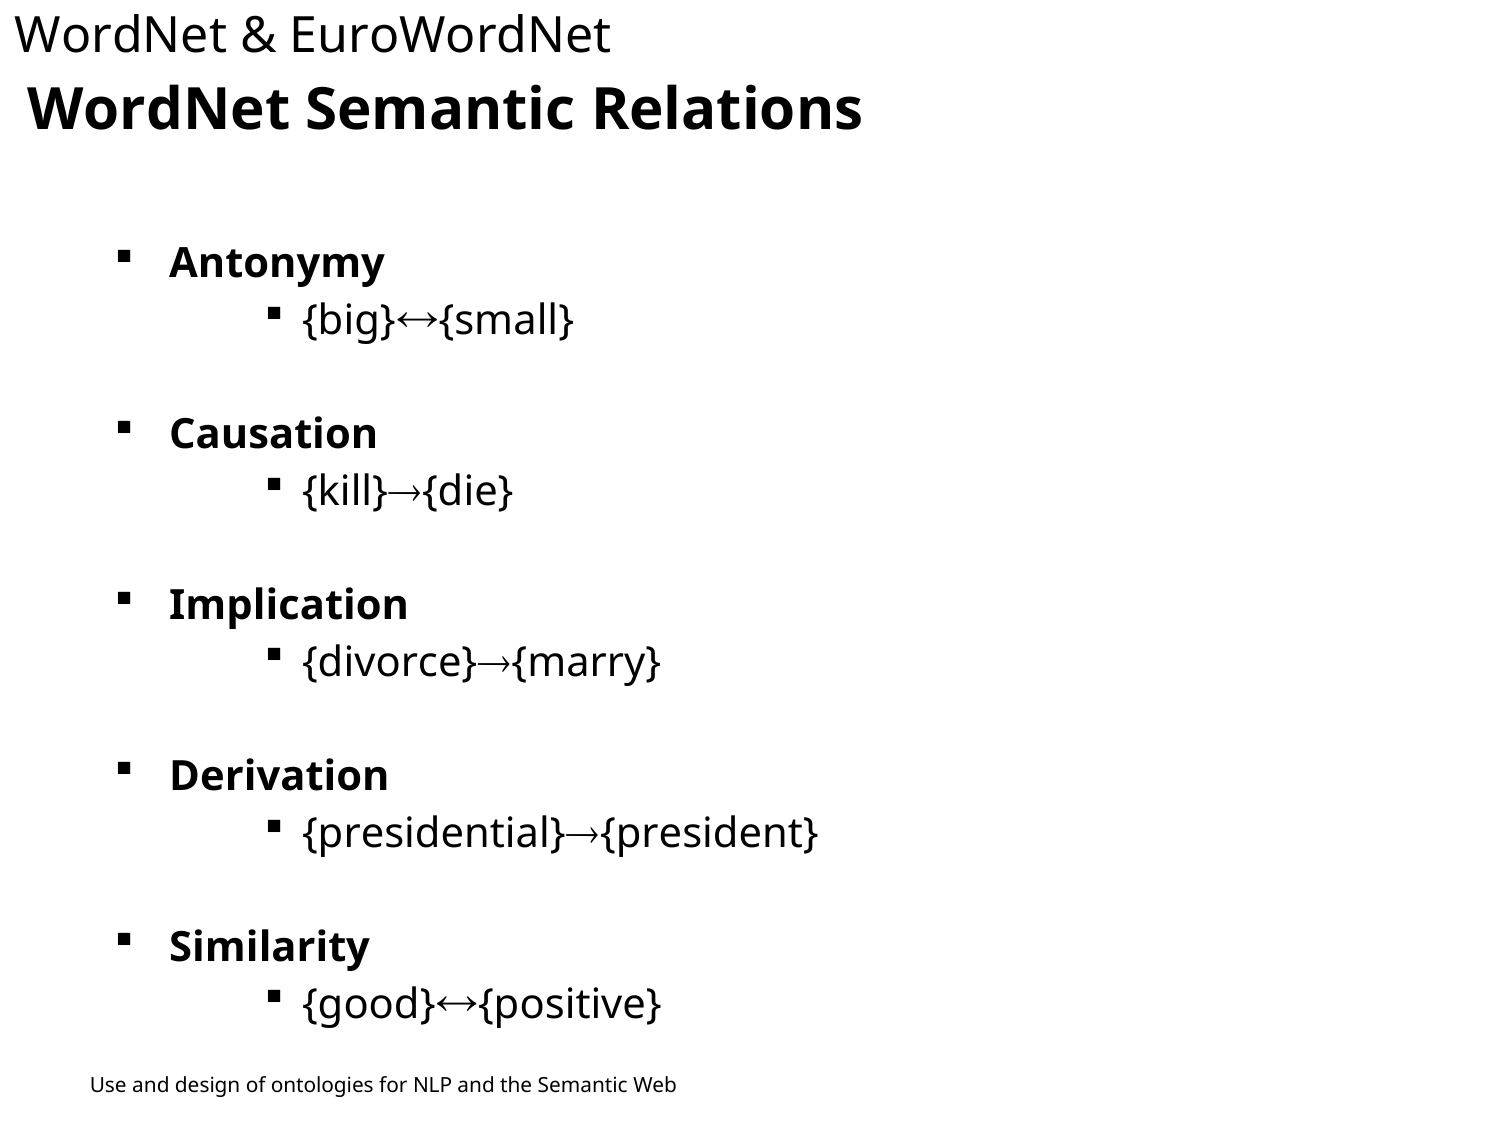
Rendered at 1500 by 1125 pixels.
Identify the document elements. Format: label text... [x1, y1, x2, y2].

title WordNet & EuroWordNet WordNet Semantic Relations [0, 0, 1276, 146]
list Antonymy {big}{small} Causation {kill}{die} Implication {divorce}{marry} Derivation {presidential}{president} Similarity {good}{positive} [99, 224, 1350, 988]
